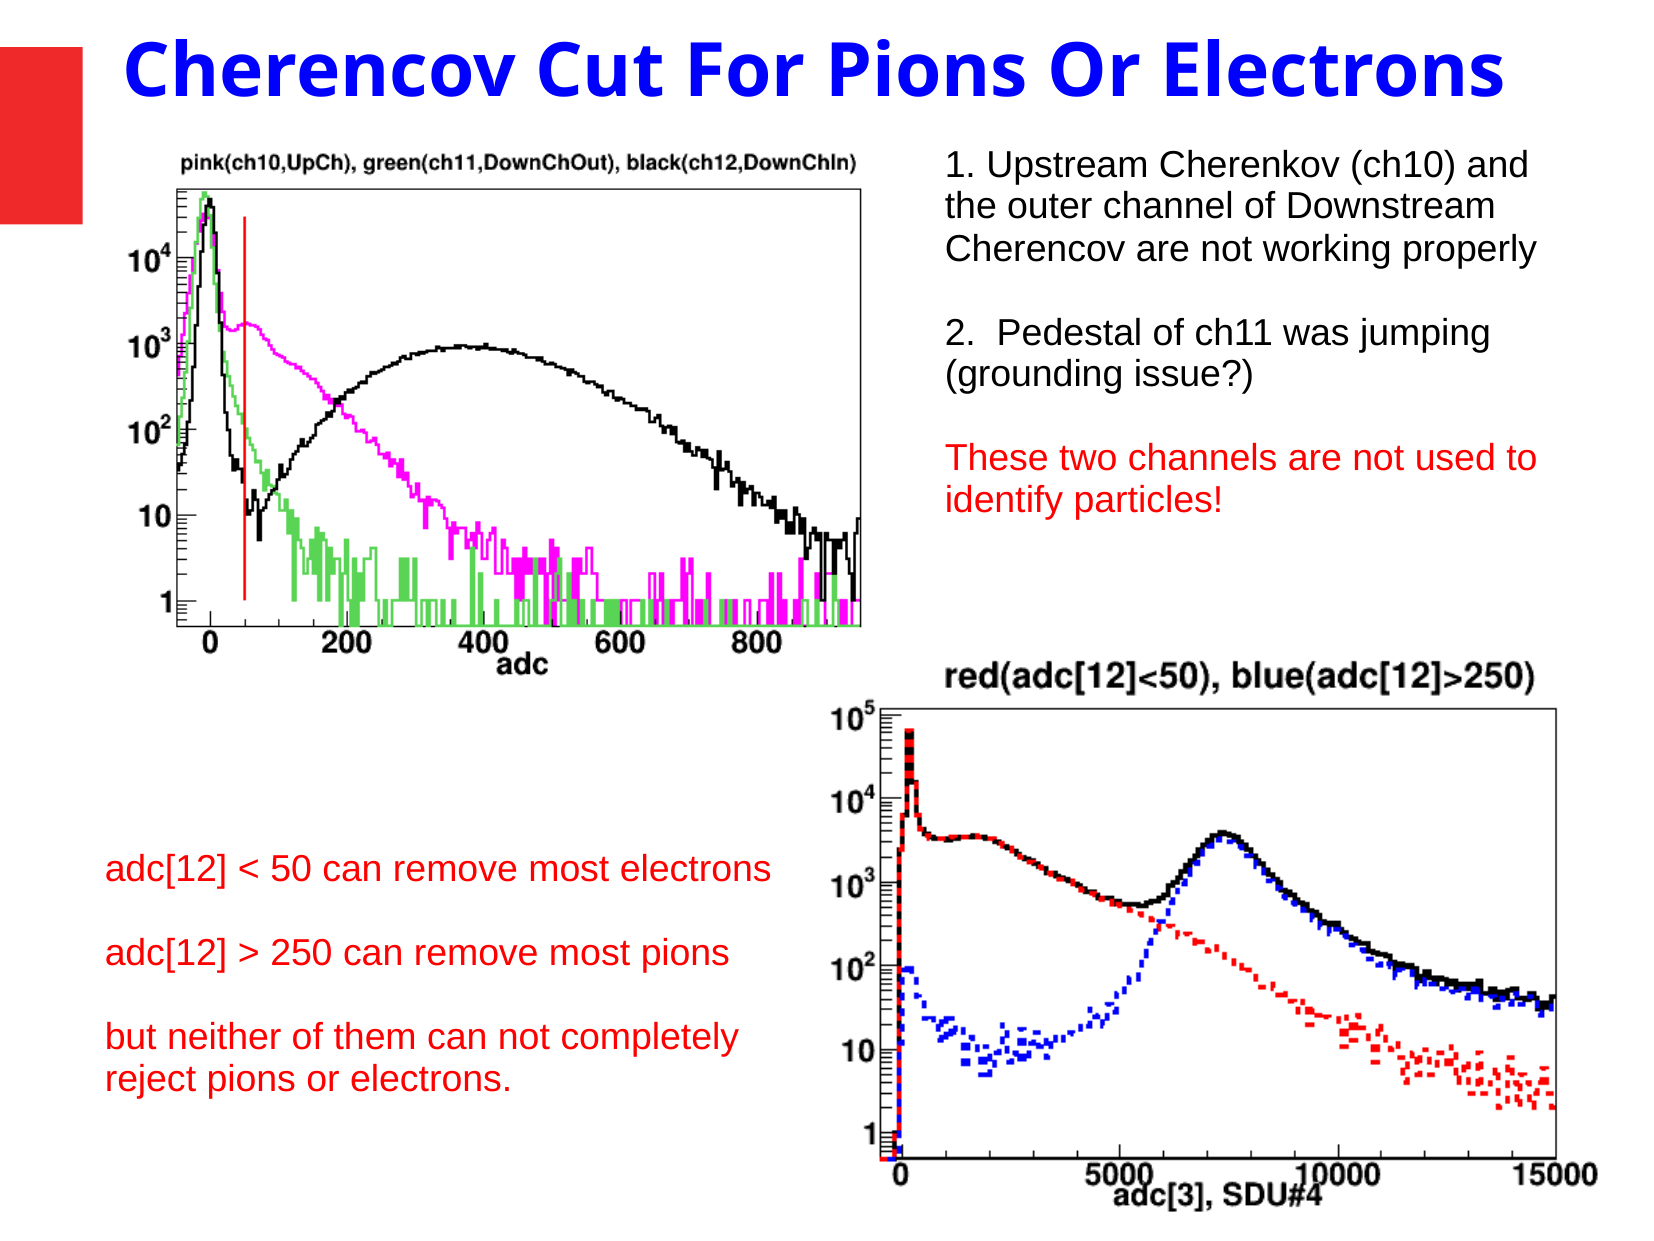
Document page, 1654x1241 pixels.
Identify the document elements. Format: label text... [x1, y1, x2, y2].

text_box 1. Upstream Cherenkov (ch10) and the outer channel of Downstream Cherencov are not working properly 2. Pedestal of ch11 was jumping (grounding issue?) These two channels are not used to identify particles! [930, 135, 1591, 616]
title Cherencov Cut For Pions Or Electrons [88, 16, 1542, 118]
picture [96, 135, 1640, 1216]
text_box adc[12] < 50 can remove most electrons adc[12] > 250 can remove most pions but neither of them can not completely reject pions or electrons. [90, 840, 811, 1146]
